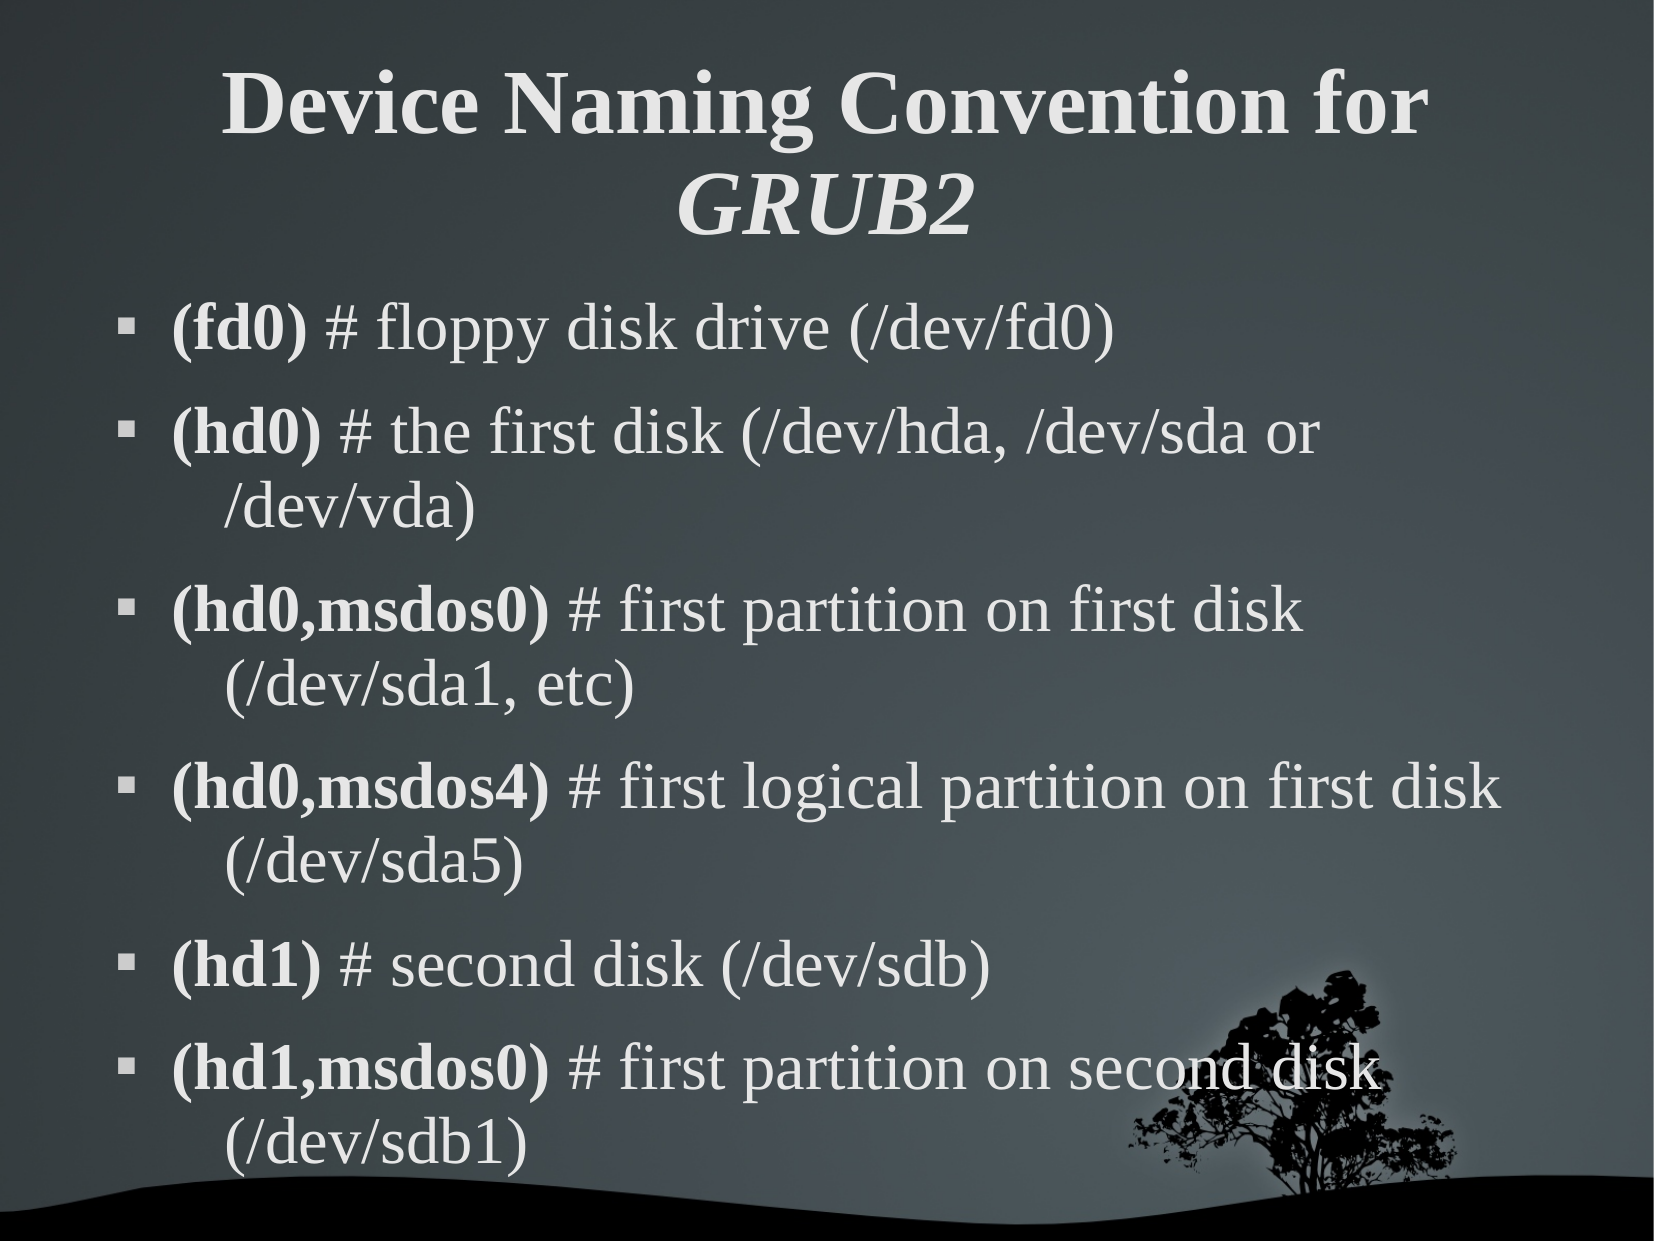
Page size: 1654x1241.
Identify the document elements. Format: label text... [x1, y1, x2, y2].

list (fd0) # floppy disk drive (/dev/fd0) (hd0) # the first disk (/dev/hda, /dev/sda or /dev/vda) (hd0,msdos0) # first partition on first disk (/dev/sda1, etc) (hd0,msdos4) # first logical partition on first disk (/dev/sda5) (hd1) # second disk (/dev/sdb) (hd1,msdos0) # first partition on second disk (/dev/sdb1) [82, 290, 1571, 1204]
title Device Naming Convention for GRUB2 [82, 49, 1571, 257]
picture [0, 0, 1654, 1241]
